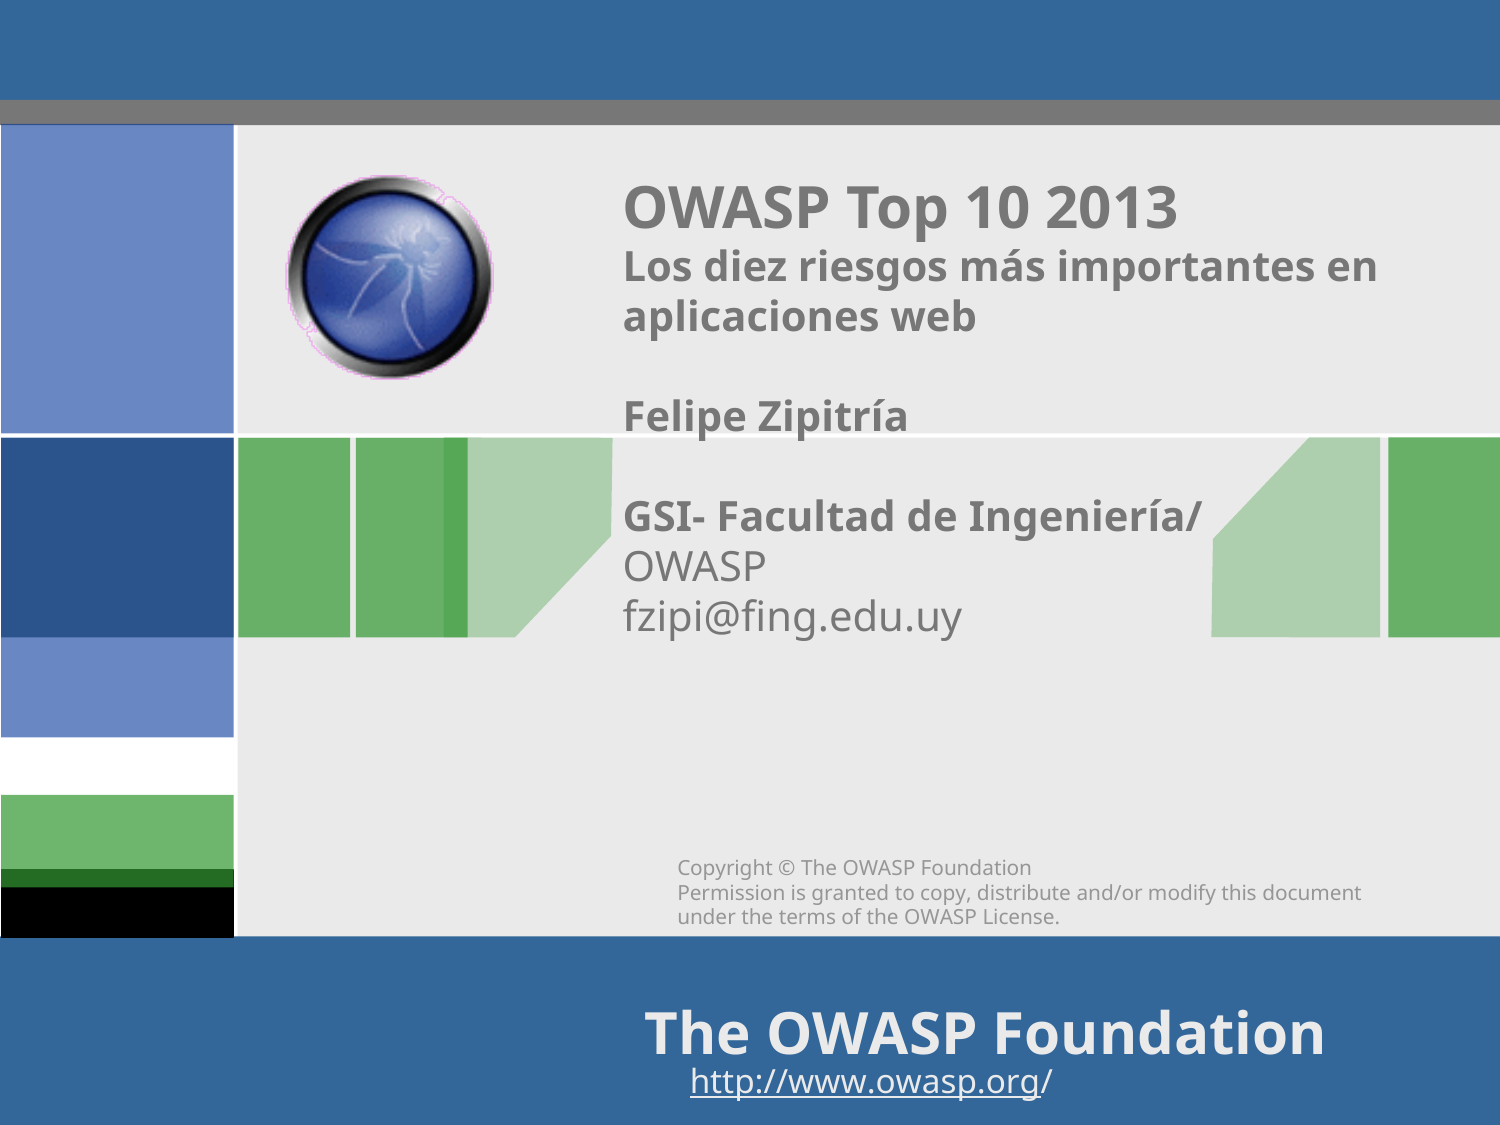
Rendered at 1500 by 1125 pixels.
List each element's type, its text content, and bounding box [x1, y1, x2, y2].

picture [275, 174, 501, 382]
title OWASP Top 10 2013 Los diez riesgos más importantes en aplicaciones web Felipe Zipitría GSI- Facultad de Ingeniería/ OWASP fzipi@fing.edu.uy [607, 162, 1446, 748]
